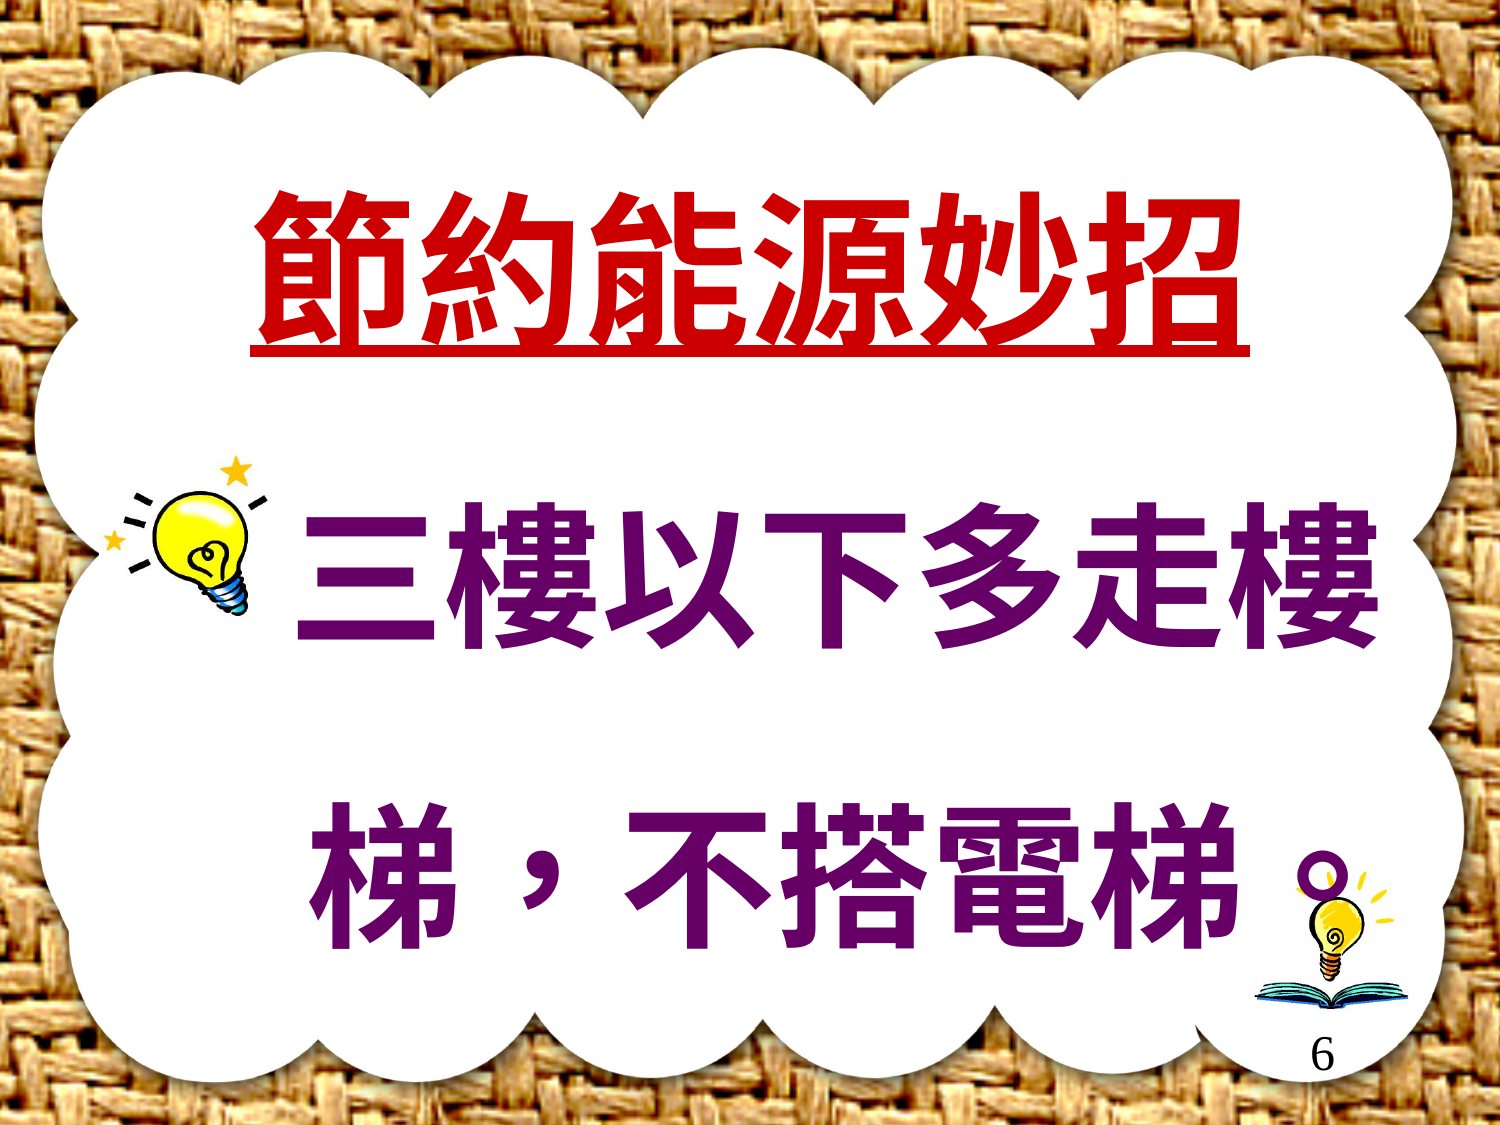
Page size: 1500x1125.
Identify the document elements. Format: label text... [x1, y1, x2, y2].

text_box 節約能源妙招 三樓以下多走樓梯，不搭電梯。 [93, 118, 1407, 1013]
picture [0, 0, 1500, 1125]
chart [1407, 865, 1413, 1013]
chart [99, 450, 276, 625]
